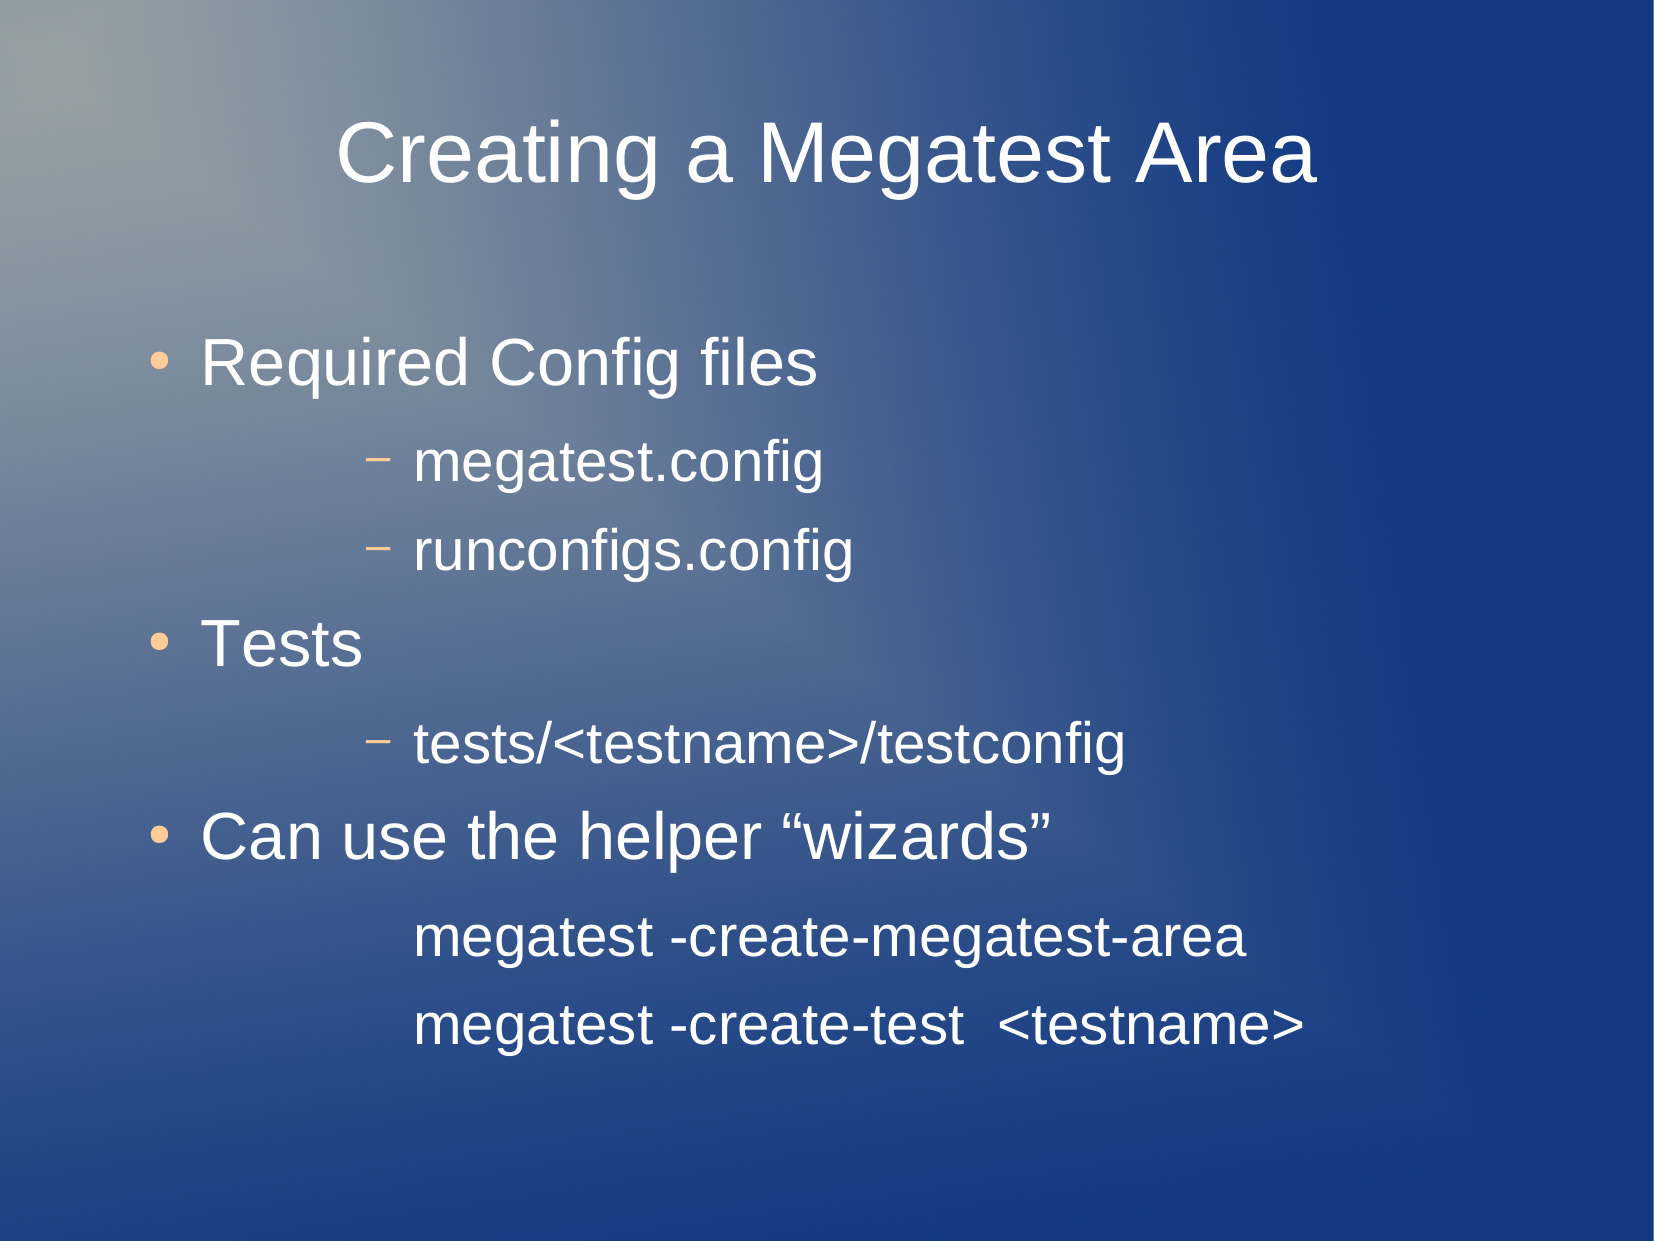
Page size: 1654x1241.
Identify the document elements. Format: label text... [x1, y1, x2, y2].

list Required Config files megatest.config runconfigs.config Tests tests/<testname>/testconfig Can use the helper “wizards” megatest -create-megatest-area megatest -create-test <testname> [129, 324, 1489, 1228]
title Creating a Megatest Area [82, 49, 1571, 257]
picture [0, 0, 1654, 1241]
